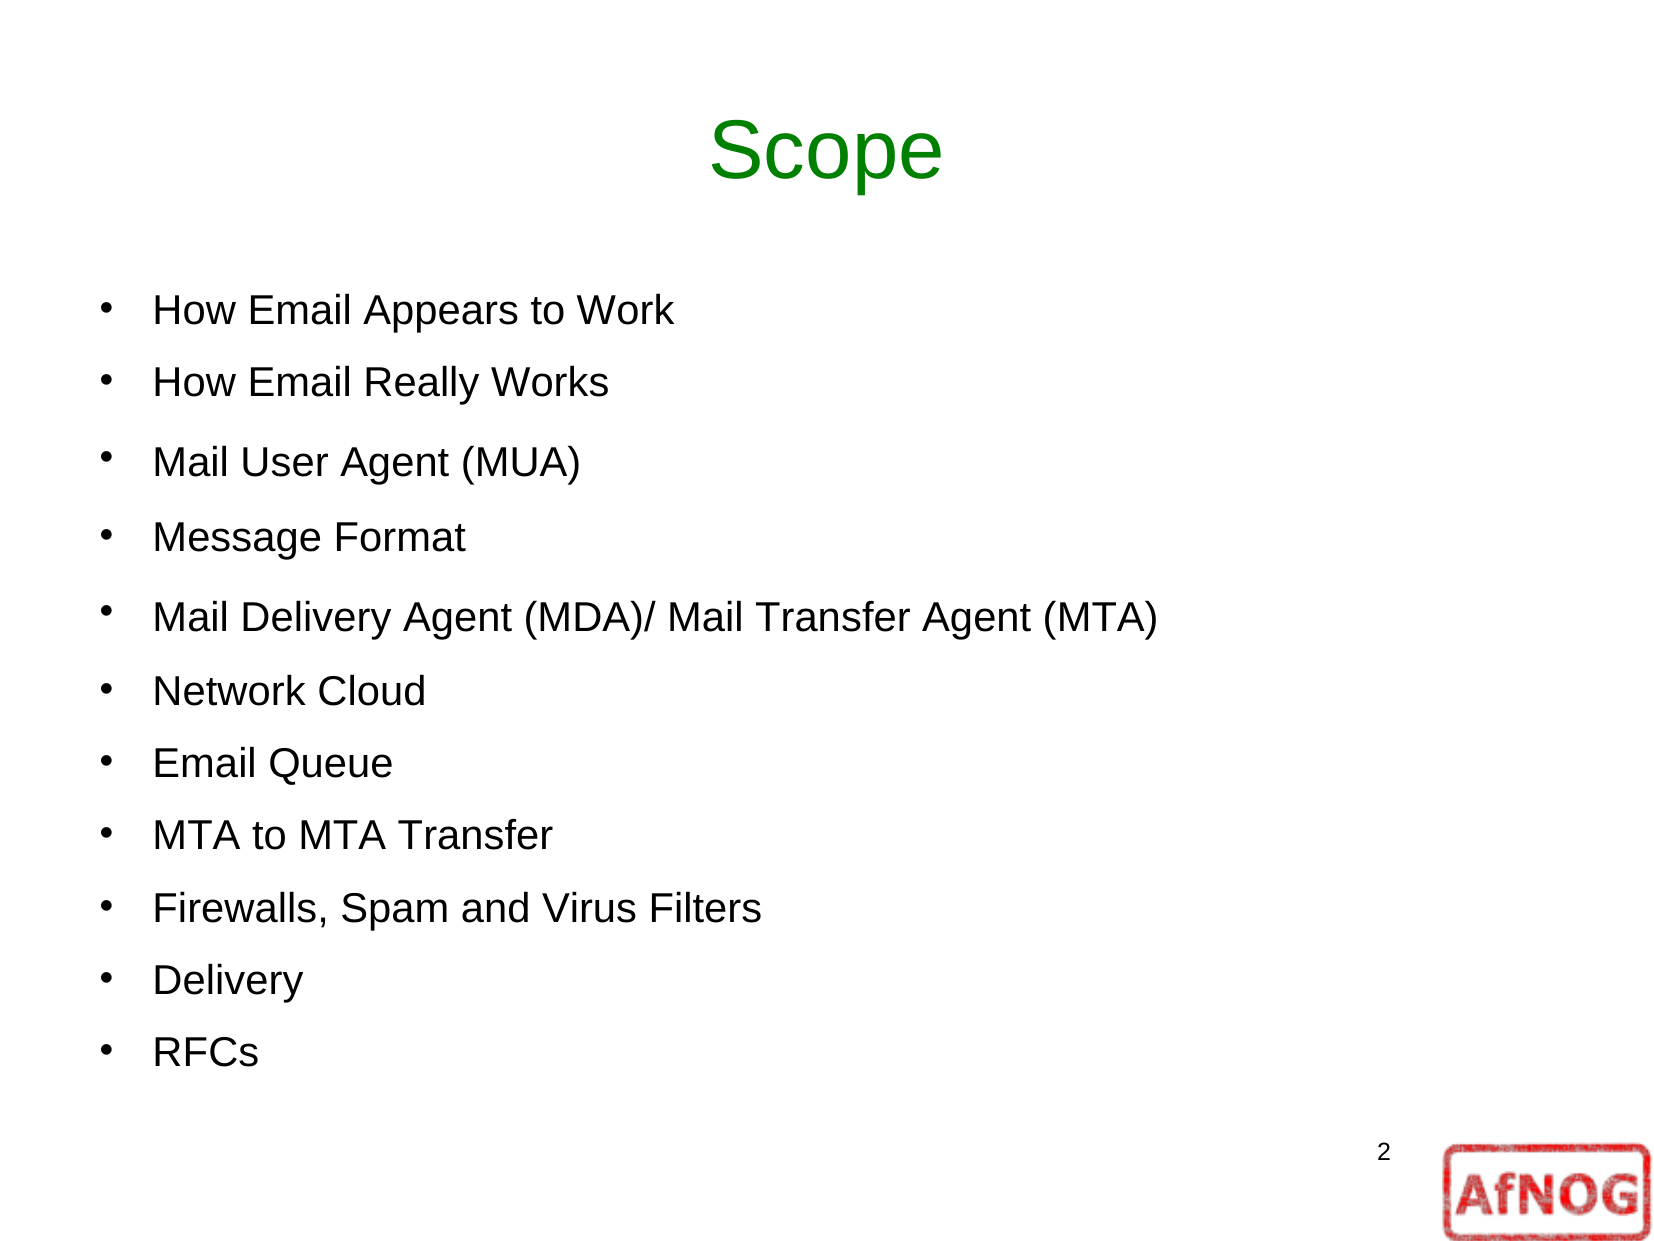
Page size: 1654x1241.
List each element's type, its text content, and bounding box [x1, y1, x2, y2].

picture [1571, 1141, 1654, 1241]
title Scope [82, 15, 1571, 290]
list How Email Appears to Work How Email Really Works Mail User Agent (MUA)‏ Message Format Mail Delivery Agent (MDA)/ Mail Transfer Agent (MTA)‏ Network Cloud Email Queue MTA to MTA Transfer Firewalls, Spam and Virus Filters Delivery RFCs [82, 290, 1571, 1241]
